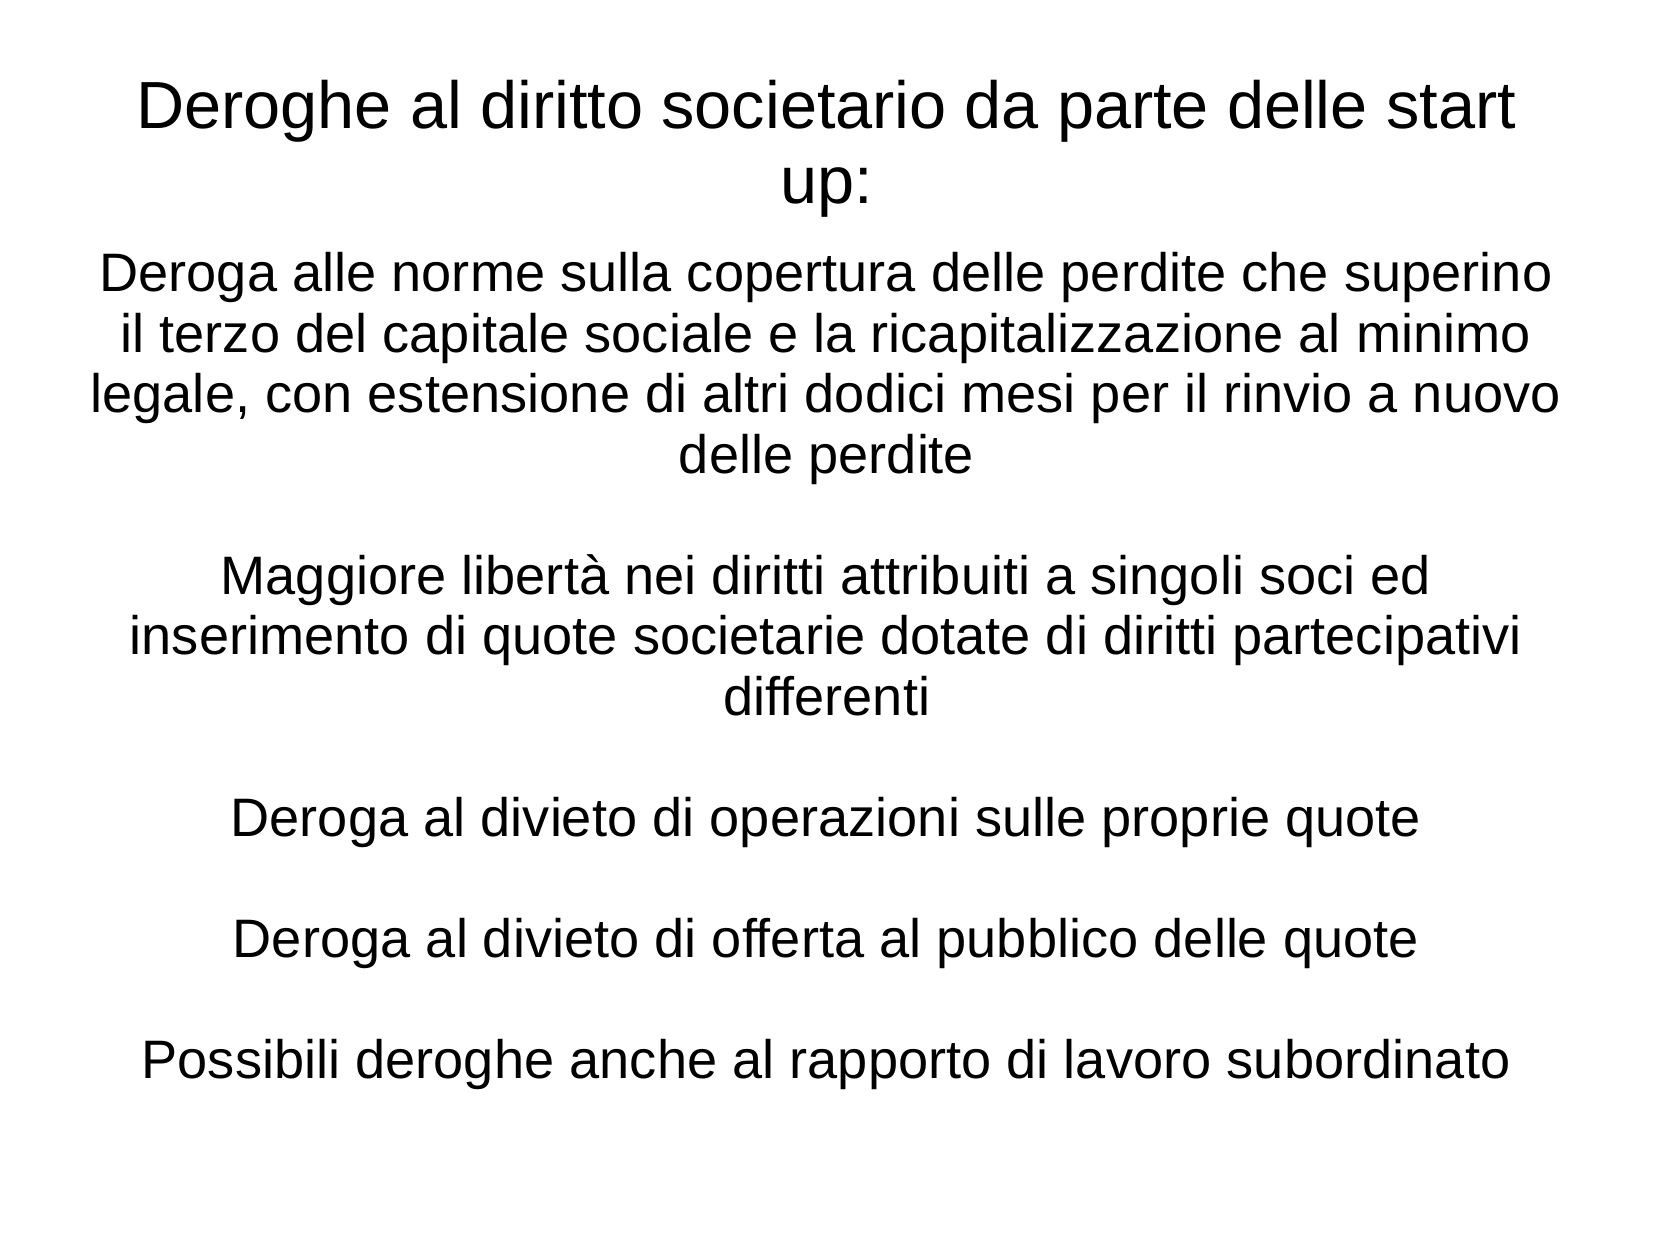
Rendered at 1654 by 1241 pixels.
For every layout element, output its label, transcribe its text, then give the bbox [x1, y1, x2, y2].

subtitle Deroghe al diritto societario da parte delle start up: Deroga alle norme sulla copertura delle perdite che superino il terzo del capitale sociale e la ricapitalizzazione al minimo legale, con estensione di altri dodici mesi per il rinvio a nuovo delle perdite Maggiore libertà nei diritti attribuiti a singoli soci ed inserimento di quote societarie dotate di diritti partecipativi differenti Deroga al divieto di operazioni sulle proprie quote Deroga al divieto di offerta al pubblico delle quote Possibili deroghe anche al rapporto di lavoro subordinato [82, 49, 1571, 1109]
